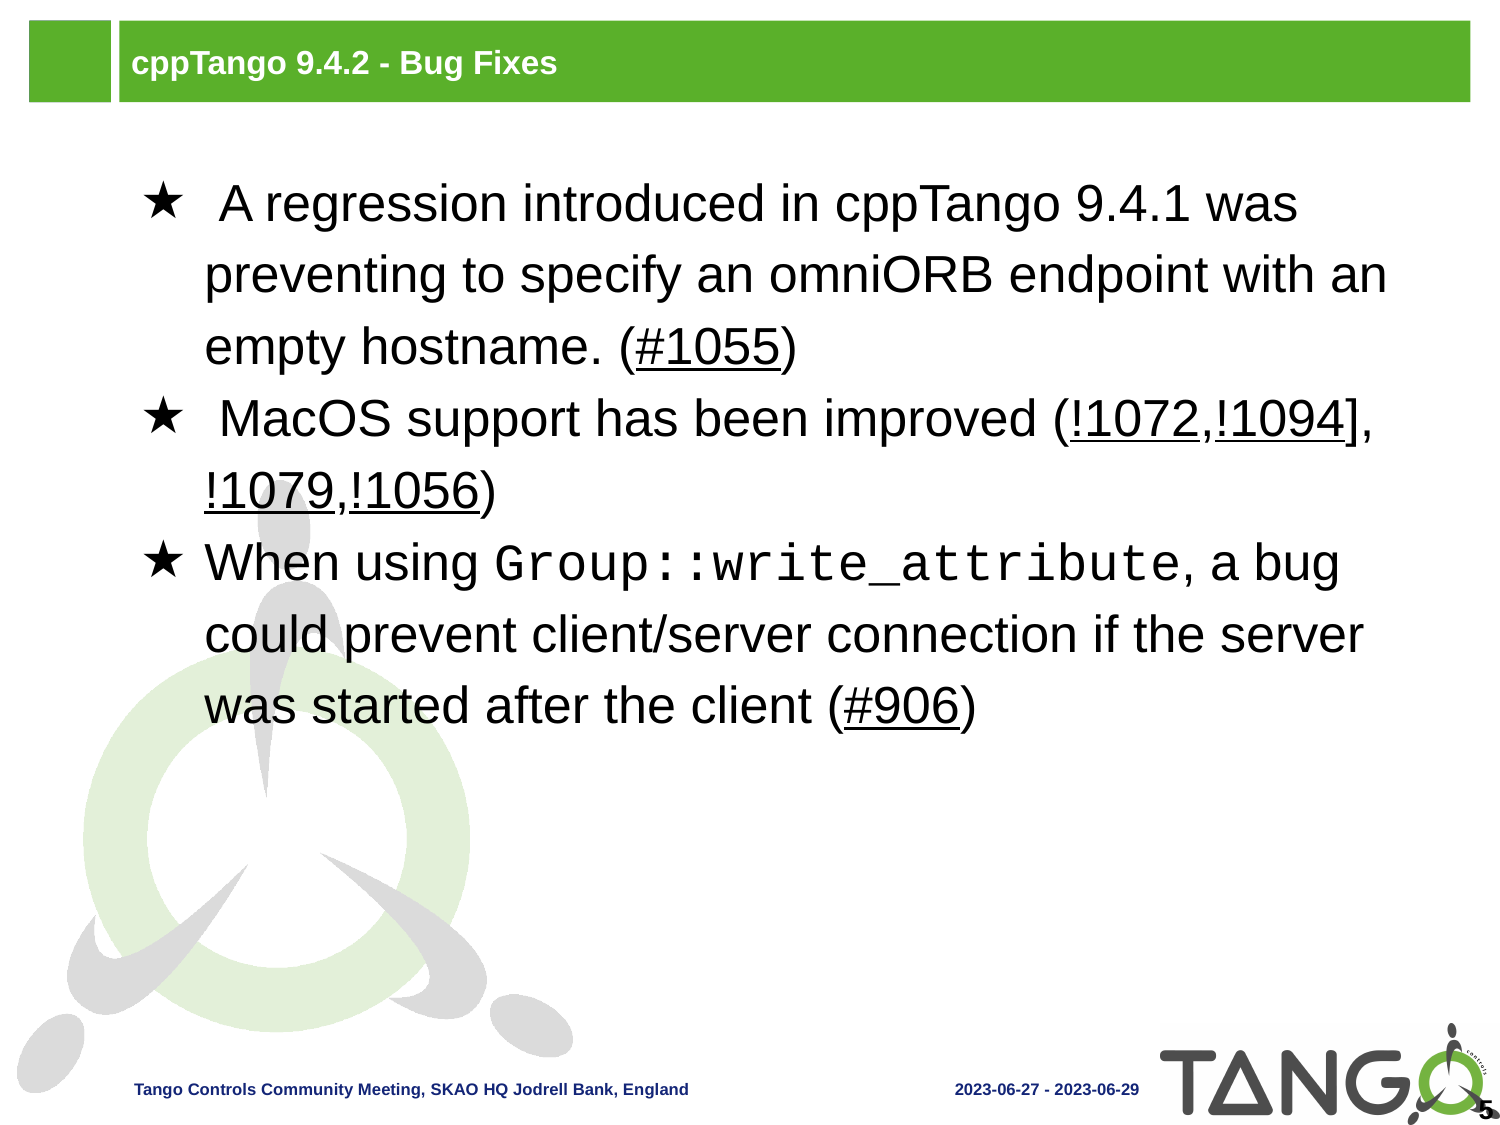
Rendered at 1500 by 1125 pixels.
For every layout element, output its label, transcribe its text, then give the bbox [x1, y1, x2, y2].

picture [468, 1085, 475, 1093]
text_box A regression introduced in cppTango 9.4.1 was preventing to specify an omniORB endpoint with an empty hostname. (#1055) MacOS support has been improved (!1072,!1094],!1079,!1056) When using Group::write_attribute, a bug could prevent client/server connection if the server was started after the client (#906) [114, 144, 1476, 834]
picture [1160, 1023, 1500, 1125]
title cppTango 9.4.2 - Bug Fixes [119, 20, 1471, 103]
slide_number <number> [1403, 1038, 1494, 1125]
picture [498, 1085, 505, 1093]
picture [17, 480, 573, 1093]
